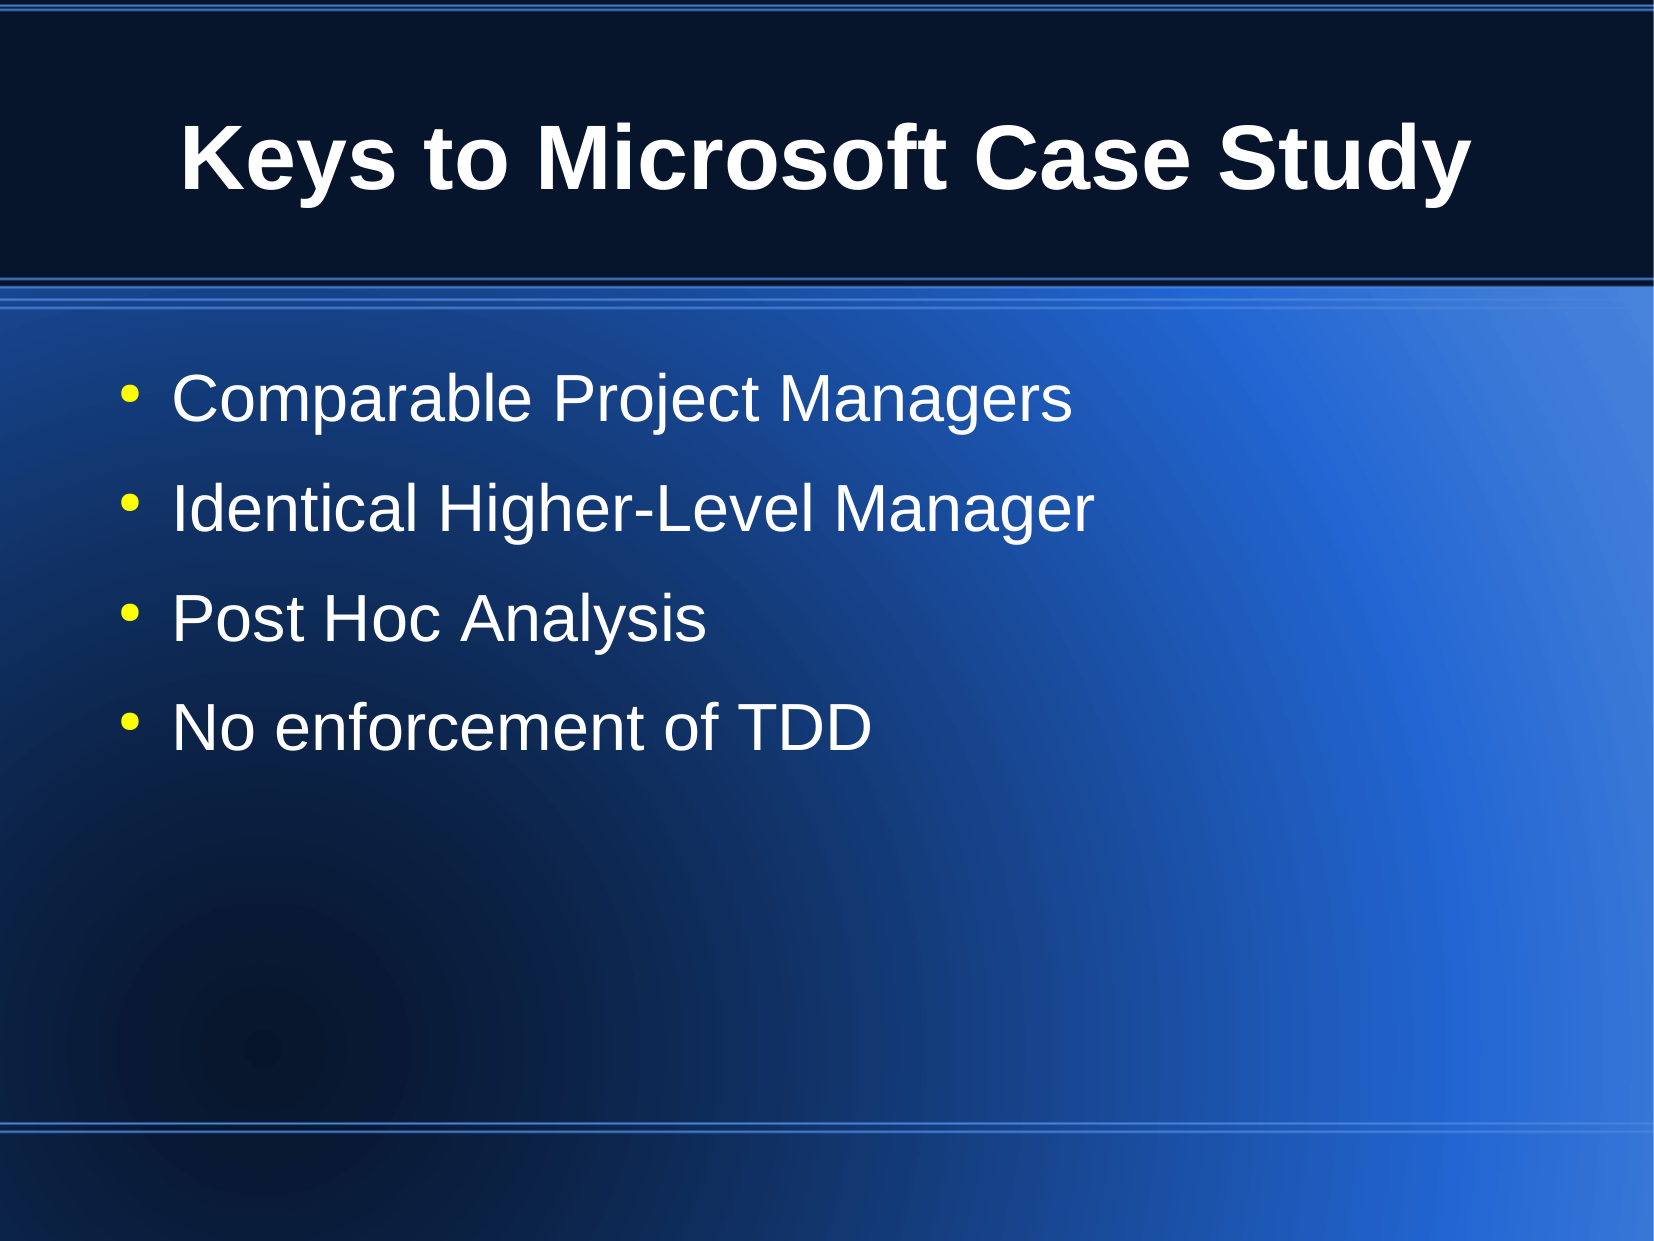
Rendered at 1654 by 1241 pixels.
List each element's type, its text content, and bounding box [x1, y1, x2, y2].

list Comparable Project Managers Identical Higher-Level Manager Post Hoc Analysis No enforcement of TDD [82, 355, 1571, 1043]
title Keys to Microsoft Case Study [82, 49, 1571, 257]
